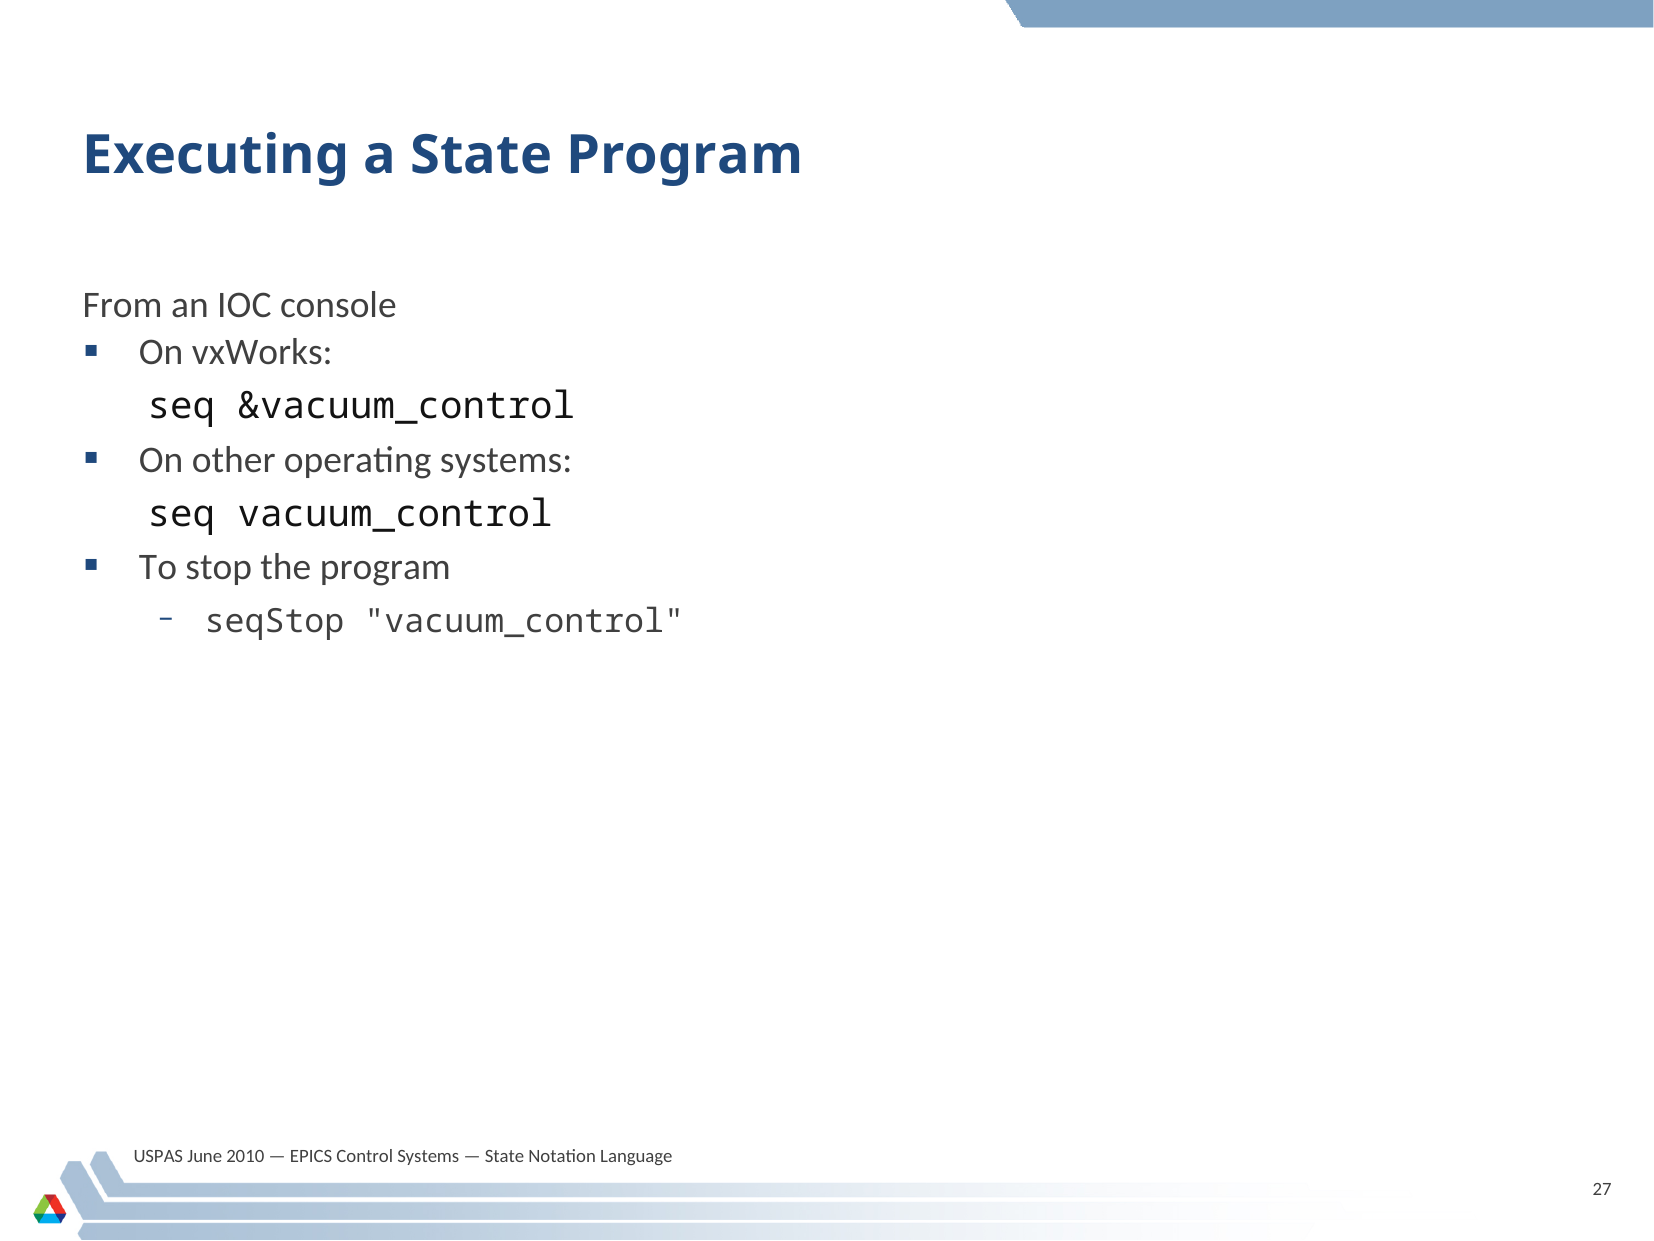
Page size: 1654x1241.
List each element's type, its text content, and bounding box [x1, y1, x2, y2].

list From an IOC console On vxWorks: seq &vacuum_control On other operating systems: seq vacuum_control To stop the program seqStop "vacuum_control" [82, 289, 1571, 1108]
title Executing a State Program [82, 49, 1571, 257]
picture [0, 1143, 1654, 1240]
picture [0, 0, 1654, 29]
